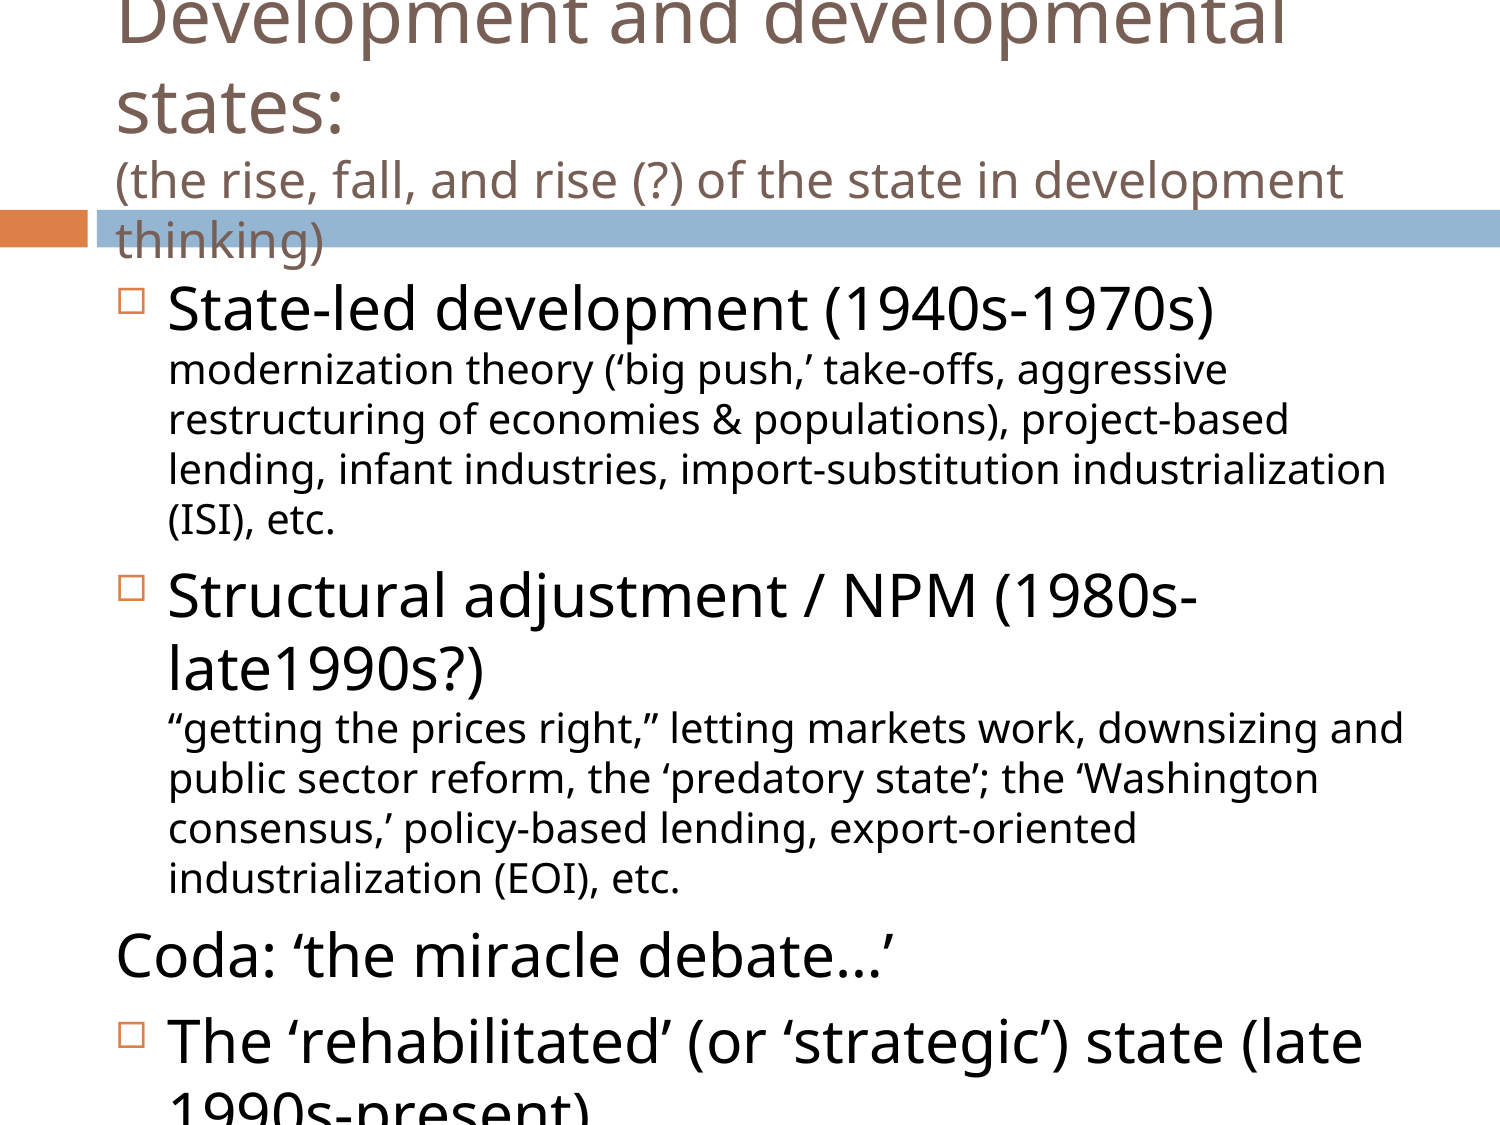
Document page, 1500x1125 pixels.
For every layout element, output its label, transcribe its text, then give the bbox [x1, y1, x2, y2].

title Development and developmental states: (the rise, fall, and rise (?) of the state in development thinking) [100, 36, 1438, 202]
list State-led development (1940s-1970s) modernization theory (‘big push,’ take-offs, aggressive restructuring of economies & populations), project-based lending, infant industries, import-substitution industrialization (ISI), etc. Structural adjustment / NPM (1980s-late1990s?) “getting the prices right,” letting markets work, downsizing and public sector reform, the ‘predatory state’; the ‘Washington consensus,’ policy-based lending, export-oriented industrialization (EOI), etc. Coda: ‘the miracle debate…’ The ‘rehabilitated’ (or ‘strategic’) state (late 1990s-present) good governance, rights-based development (‘development as freedom), institutional conditions for growth, basic services and safety nets, etc. [100, 262, 1438, 1074]
